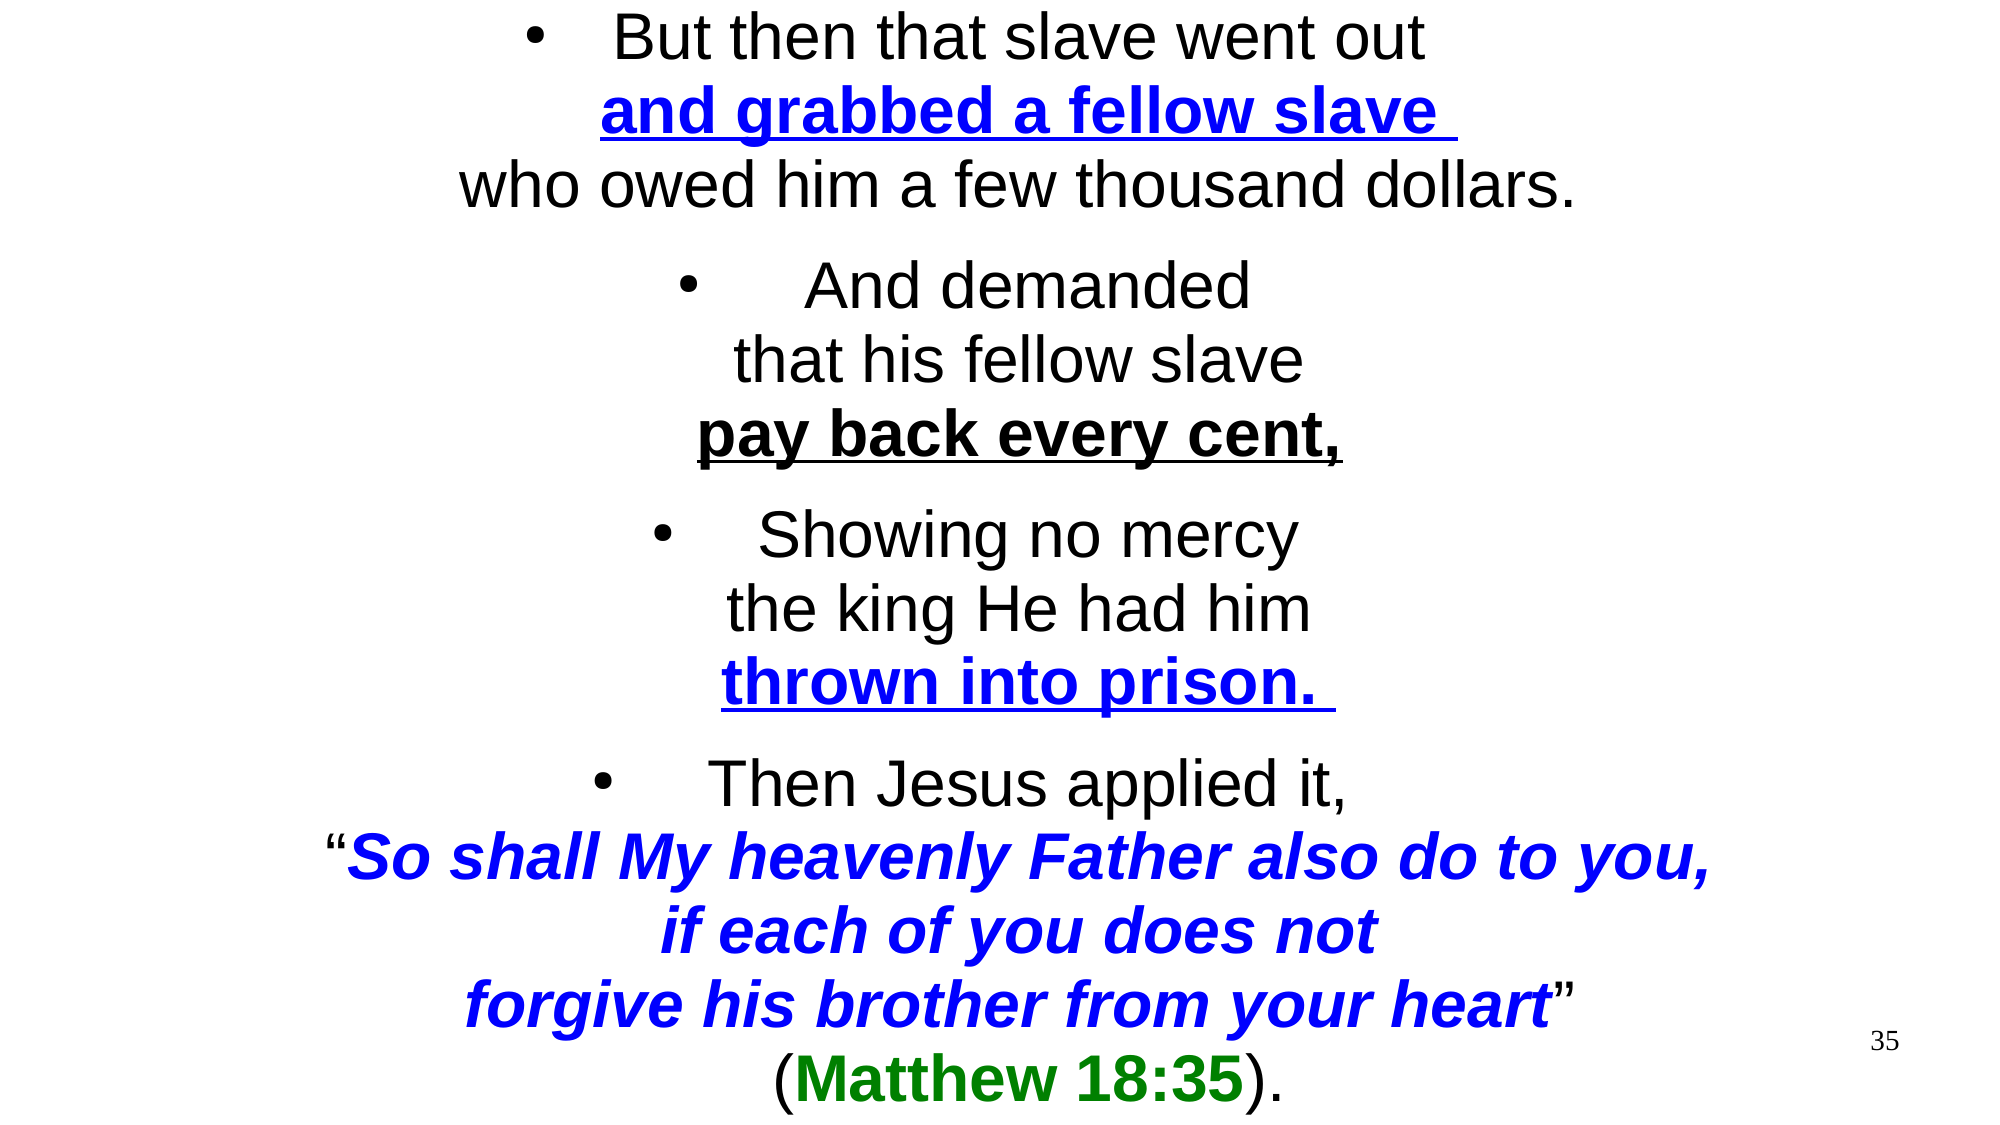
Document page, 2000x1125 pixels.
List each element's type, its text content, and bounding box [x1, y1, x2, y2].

list But then that slave went out and grabbed a fellow slave who owed him a few thousand dollars. And demanded that his fellow slave pay back every cent, Showing no mercy the king He had him thrown into prison. Then Jesus applied it, “So shall My heavenly Father also do to you, if each of you does not forgive his brother from your heart” (Matthew 18:35). [0, 0, 1996, 1123]
